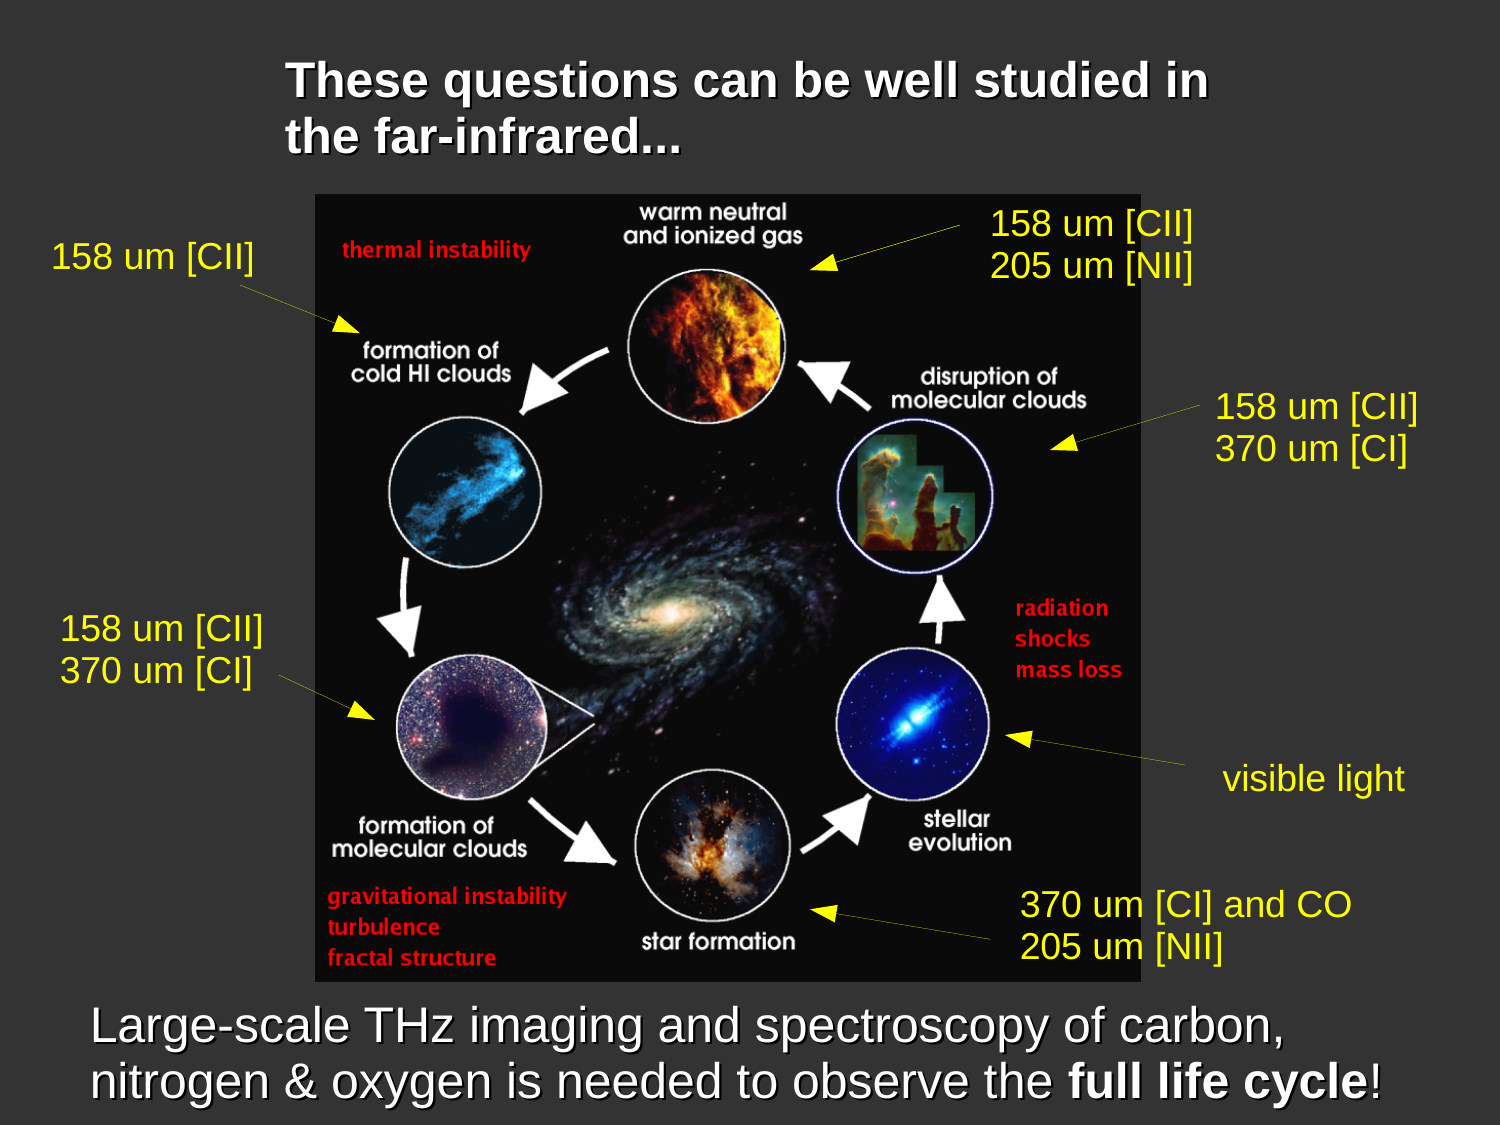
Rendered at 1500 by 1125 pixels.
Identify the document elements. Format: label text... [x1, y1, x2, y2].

text_box These questions can be well studied in the far-infrared... [270, 45, 1261, 206]
picture [315, 206, 1141, 982]
text_box 158 um [CII] [36, 228, 271, 286]
text_box 158 um [CII] 370 um [CI] [45, 600, 279, 699]
text_box 158 um [CII] 370 um [CI] [1200, 378, 1434, 477]
text_box 370 um [CI] and CO 205 um [NII] [1005, 876, 1369, 976]
text_box Large-scale THz imaging and spectroscopy of carbon, nitrogen & oxygen is needed to observe the full life cycle! [75, 990, 1441, 1117]
text_box 158 um [CII] 205 um [NII] [975, 195, 1209, 294]
text_box visible light [1207, 750, 1421, 807]
